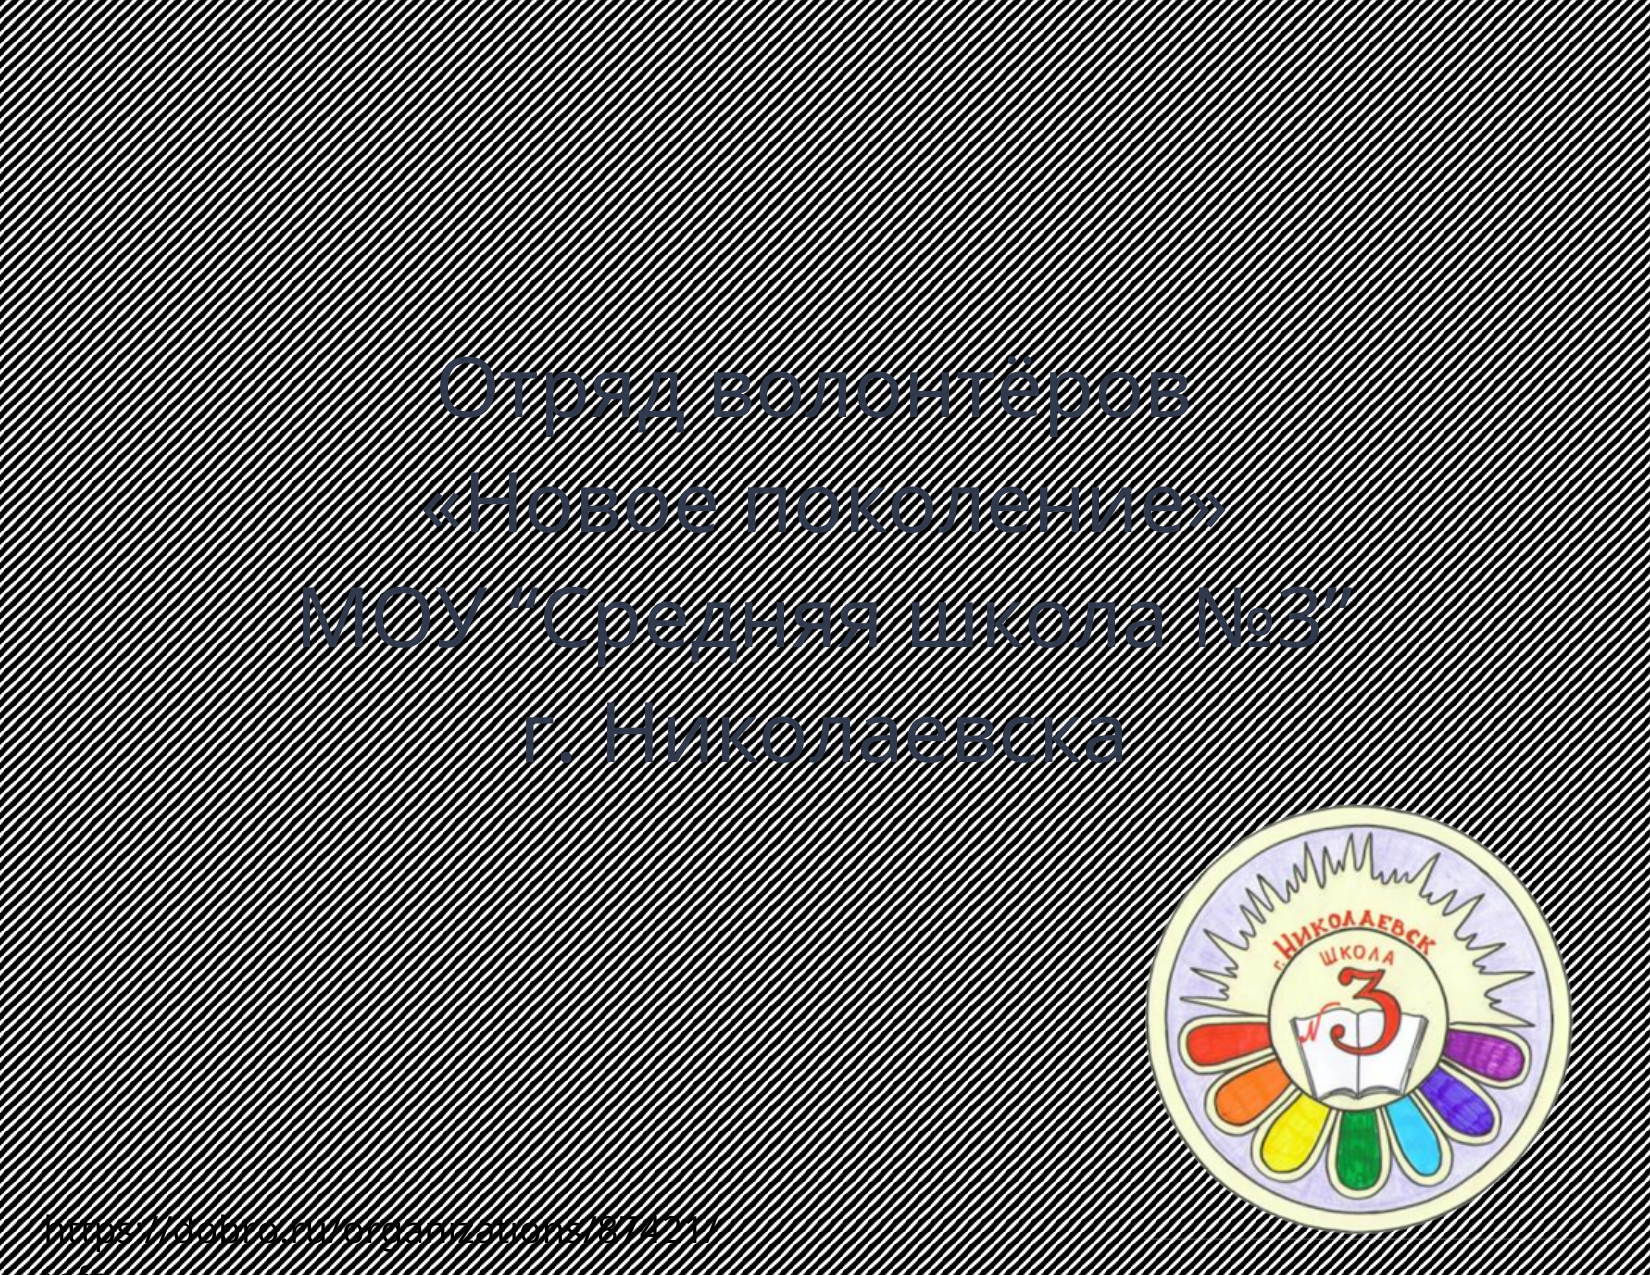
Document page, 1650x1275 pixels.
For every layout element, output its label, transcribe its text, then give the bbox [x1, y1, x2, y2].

text_box https://dobro.ru/organizations/87421/info [28, 1192, 795, 1259]
picture [0, 0, 1650, 1275]
text_box Отряд волонтёров «Новое поколение» МОУ “Средняя школа №3” г. Николаевска [146, 300, 1504, 776]
